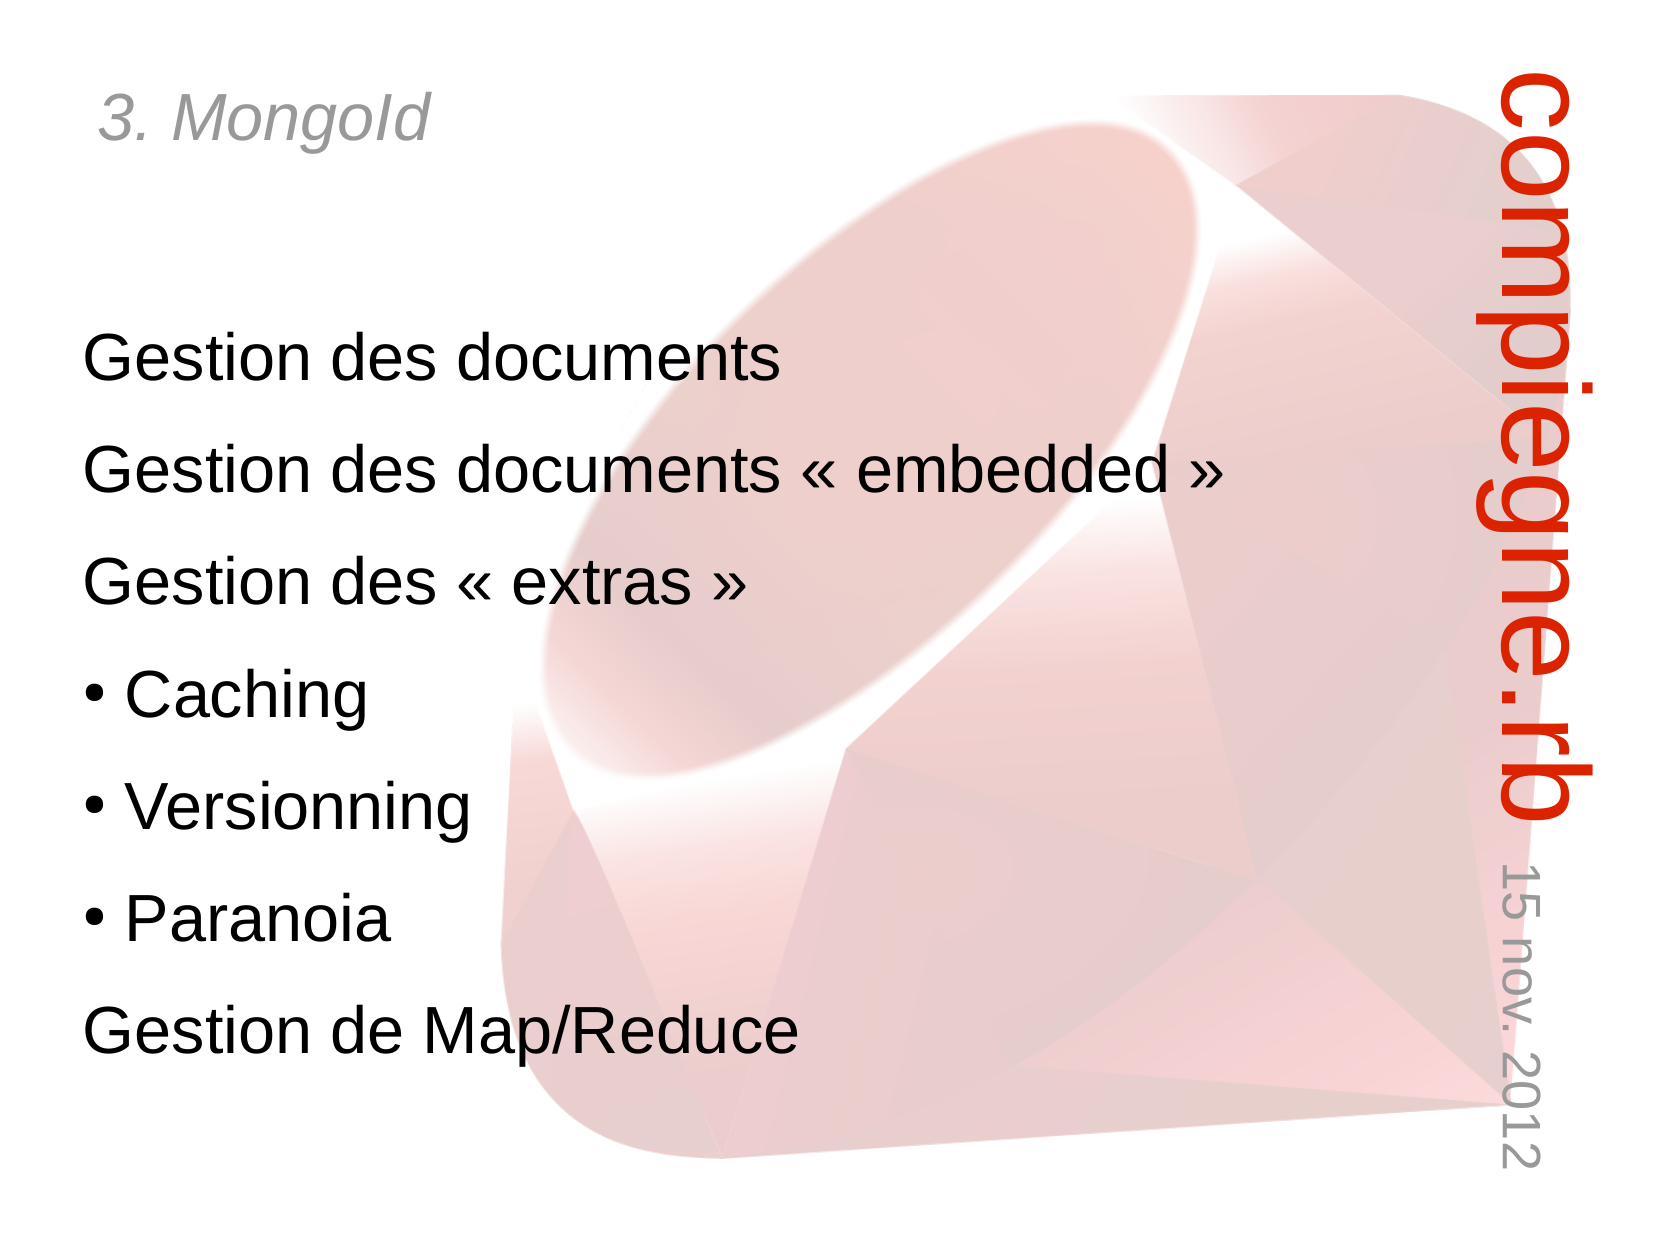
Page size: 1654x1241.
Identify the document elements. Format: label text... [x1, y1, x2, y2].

text_box 3. MongoId [82, 73, 1090, 166]
picture [484, 70, 1442, 188]
subtitle Gestion des documents Gestion des documents « embedded » Gestion des « extras » Caching Versionning Paranoia Gestion de Map/Reduce [82, 188, 1477, 1162]
title compiegne.rb 15 nov. 2012 [1442, 23, 1650, 1217]
